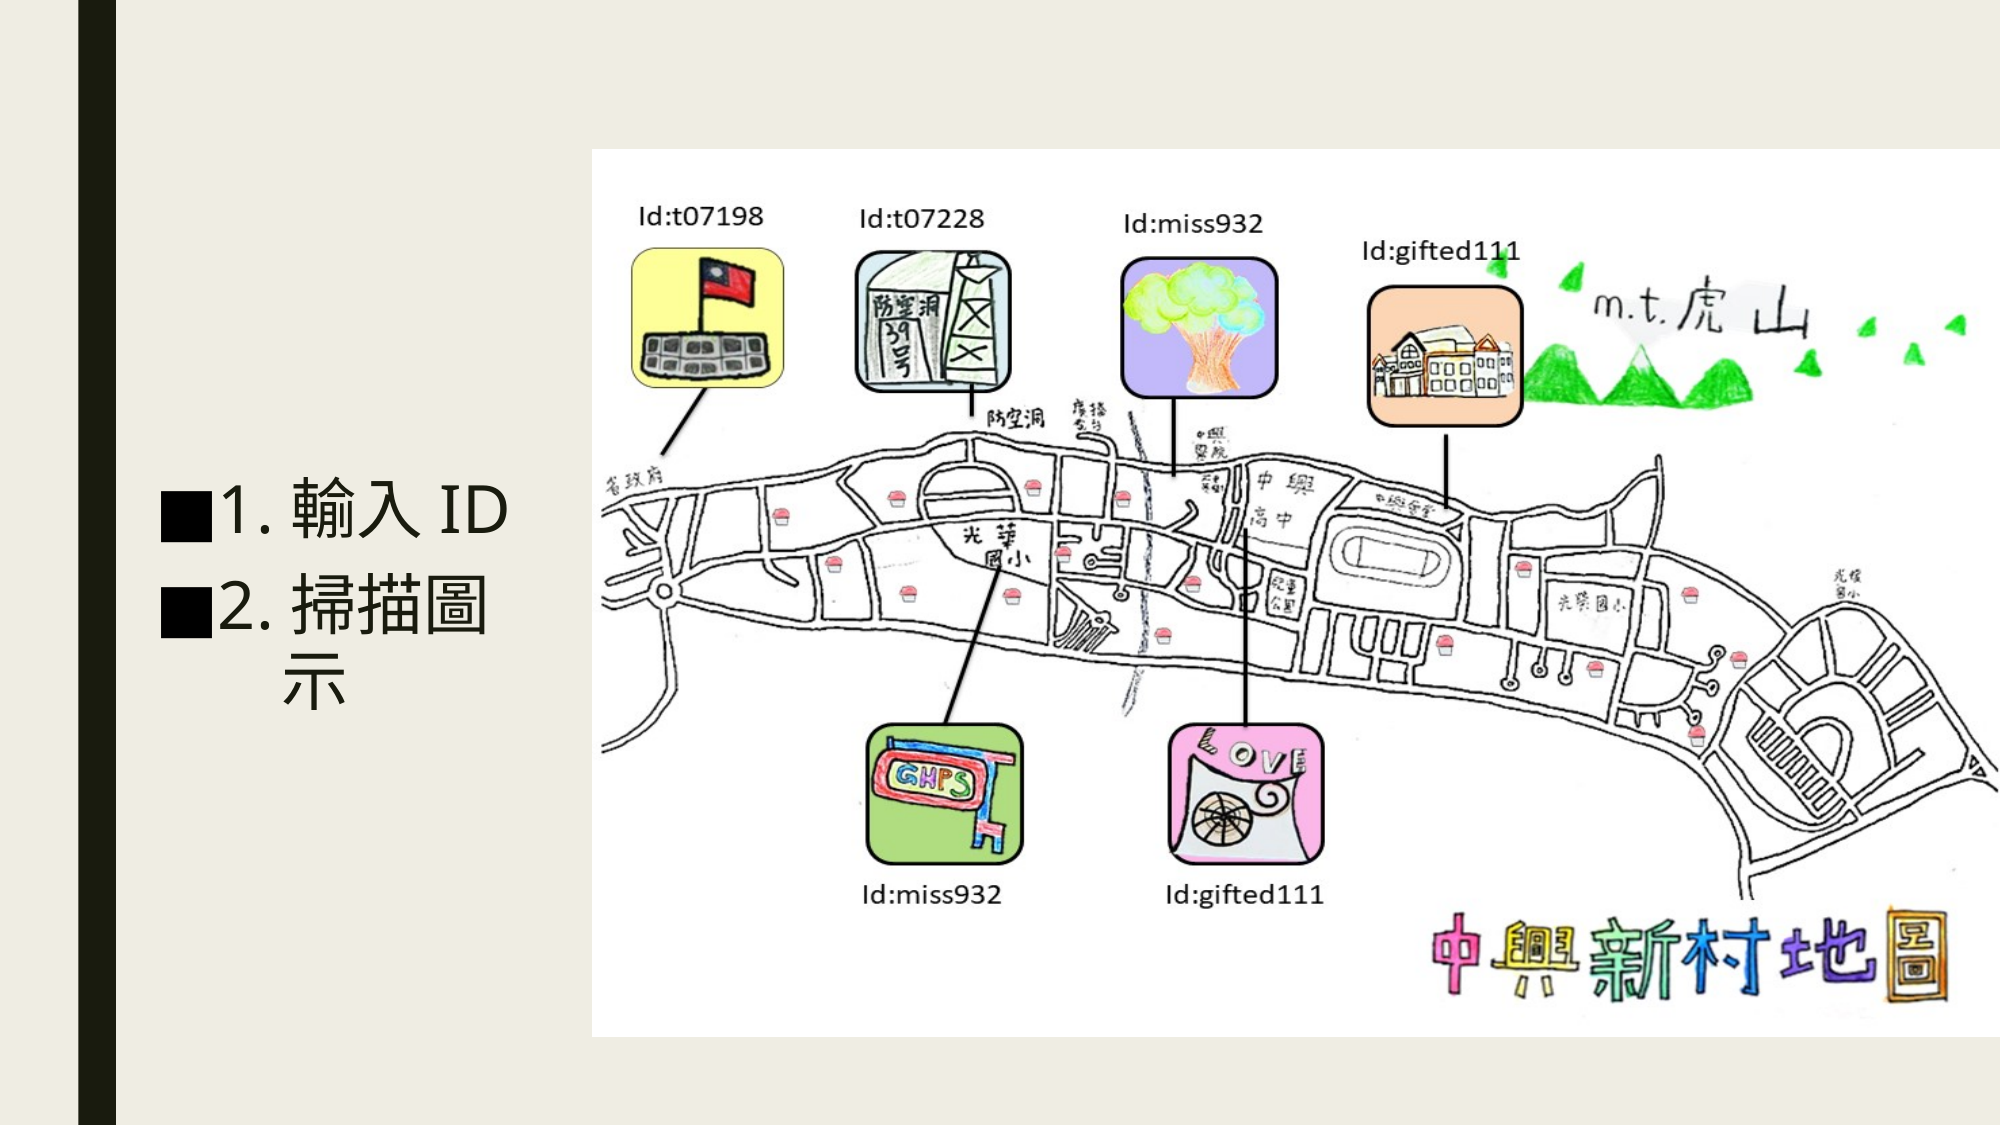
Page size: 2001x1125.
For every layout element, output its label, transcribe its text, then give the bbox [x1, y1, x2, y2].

picture [592, 149, 2000, 1037]
text_box 1.輸入ID 2.掃描圖示 [140, 466, 570, 728]
